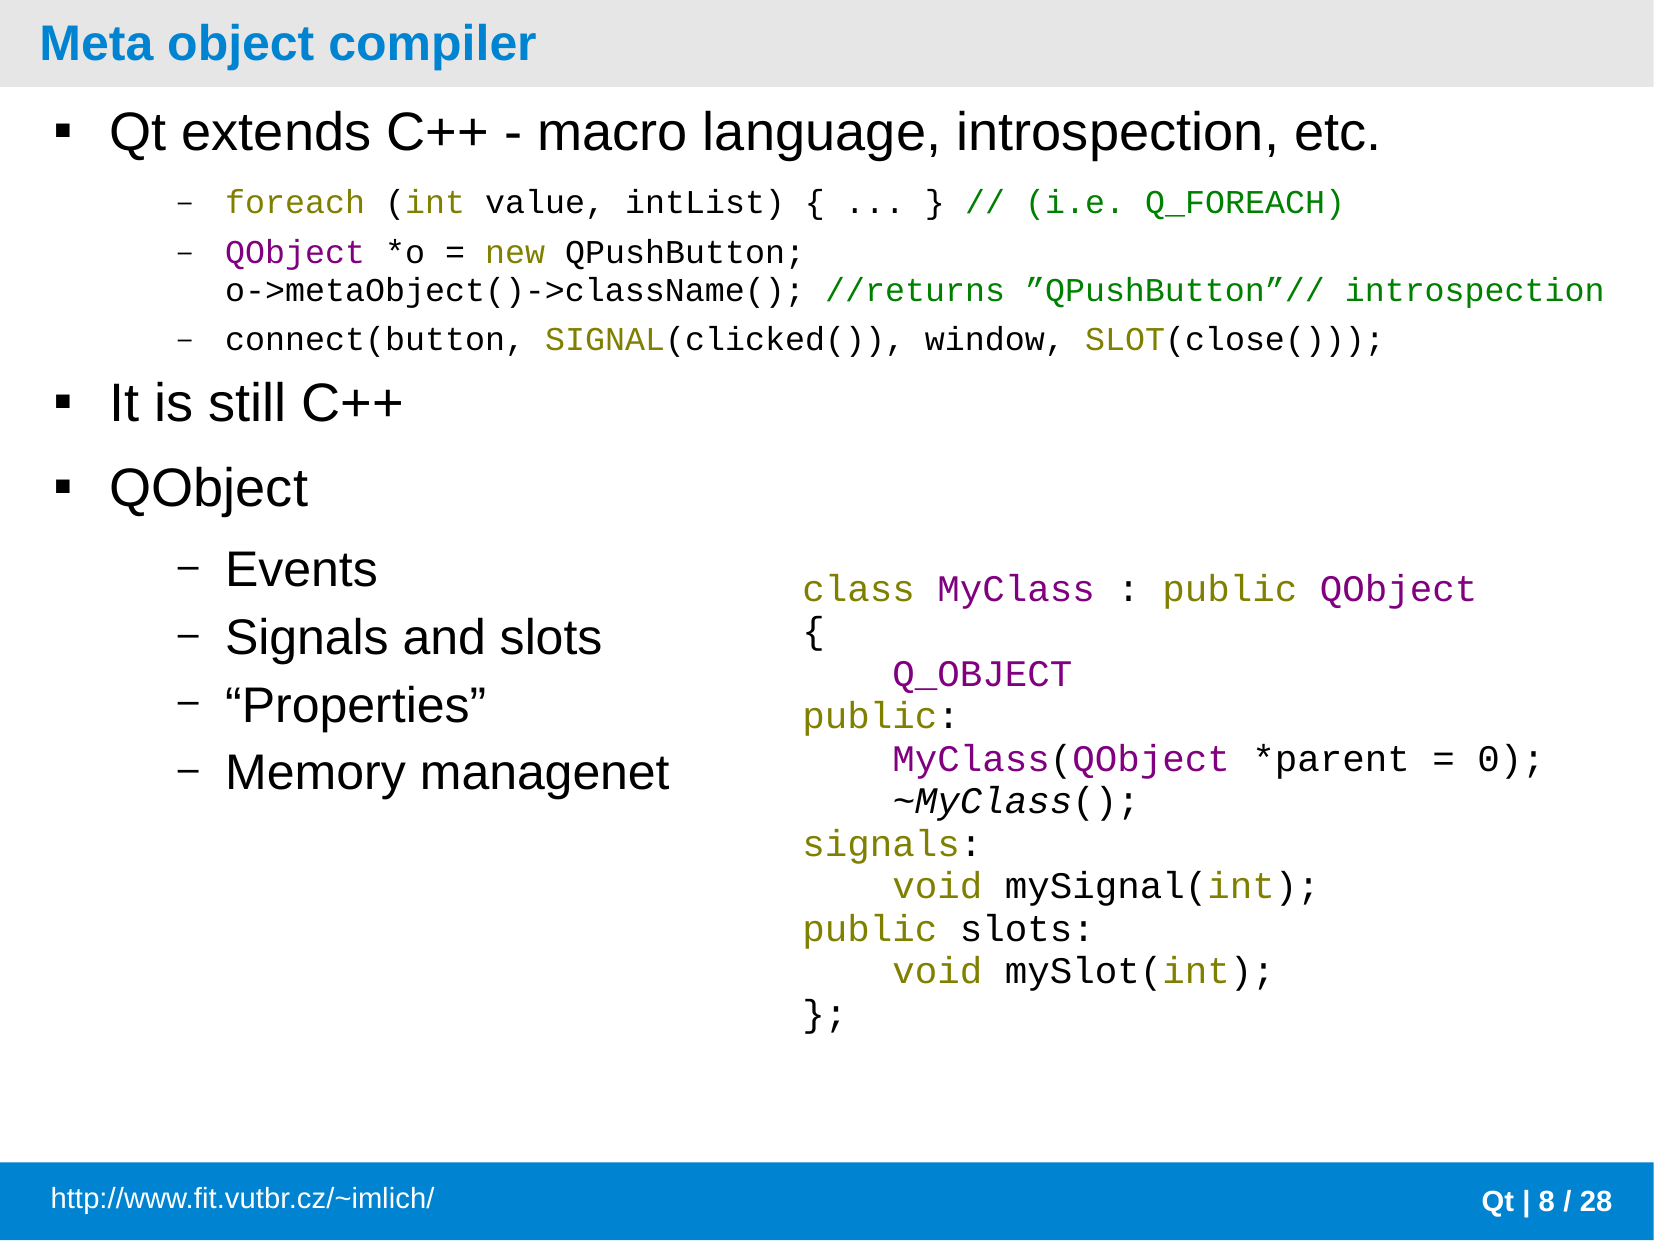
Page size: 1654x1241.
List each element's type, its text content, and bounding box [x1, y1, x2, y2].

title Meta object compiler [39, 5, 1615, 81]
list Qt extends C++ - macro language, introspection, etc. foreach (int value, intList) { ... } // (i.e. Q_FOREACH) QObject *o = new QPushButton; o->metaObject()->className(); //returns ”QPushButton”// introspection connect(button, SIGNAL(clicked()), window, SLOT(close())); It is still C++ QObject Events Signals and slots “Properties” Memory managenet [38, 101, 1616, 1126]
text_box class MyClass : public QObject { Q_OBJECT public: MyClass(QObject *parent = 0); ~MyClass(); signals: void mySignal(int); public slots: void mySlot(int); }; [787, 562, 1613, 1088]
